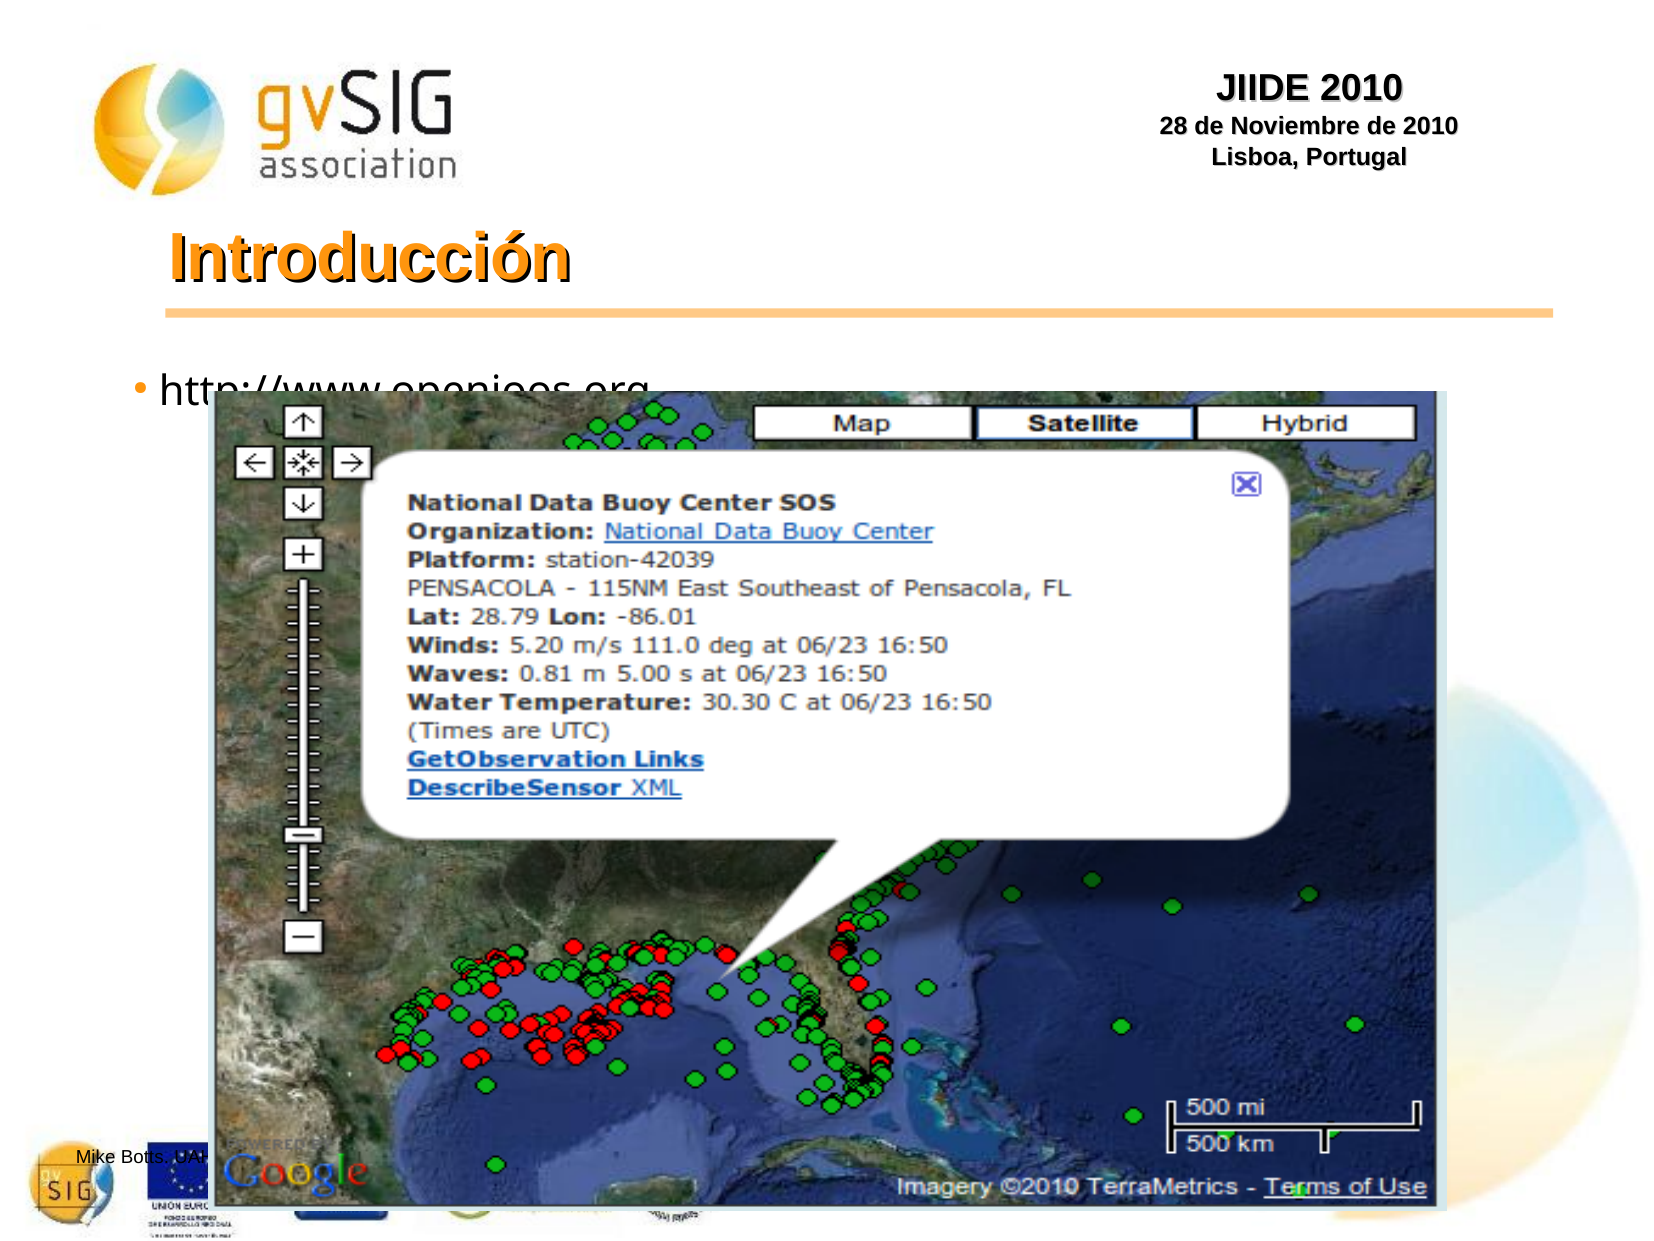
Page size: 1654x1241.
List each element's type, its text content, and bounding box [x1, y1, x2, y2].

text_box Mike Botts. UAH 2006 [61, 1139, 208, 1179]
text_box http://www.openioos.org [118, 324, 1477, 437]
text_box Introducción [153, 212, 588, 302]
picture [1, 0, 1654, 1241]
